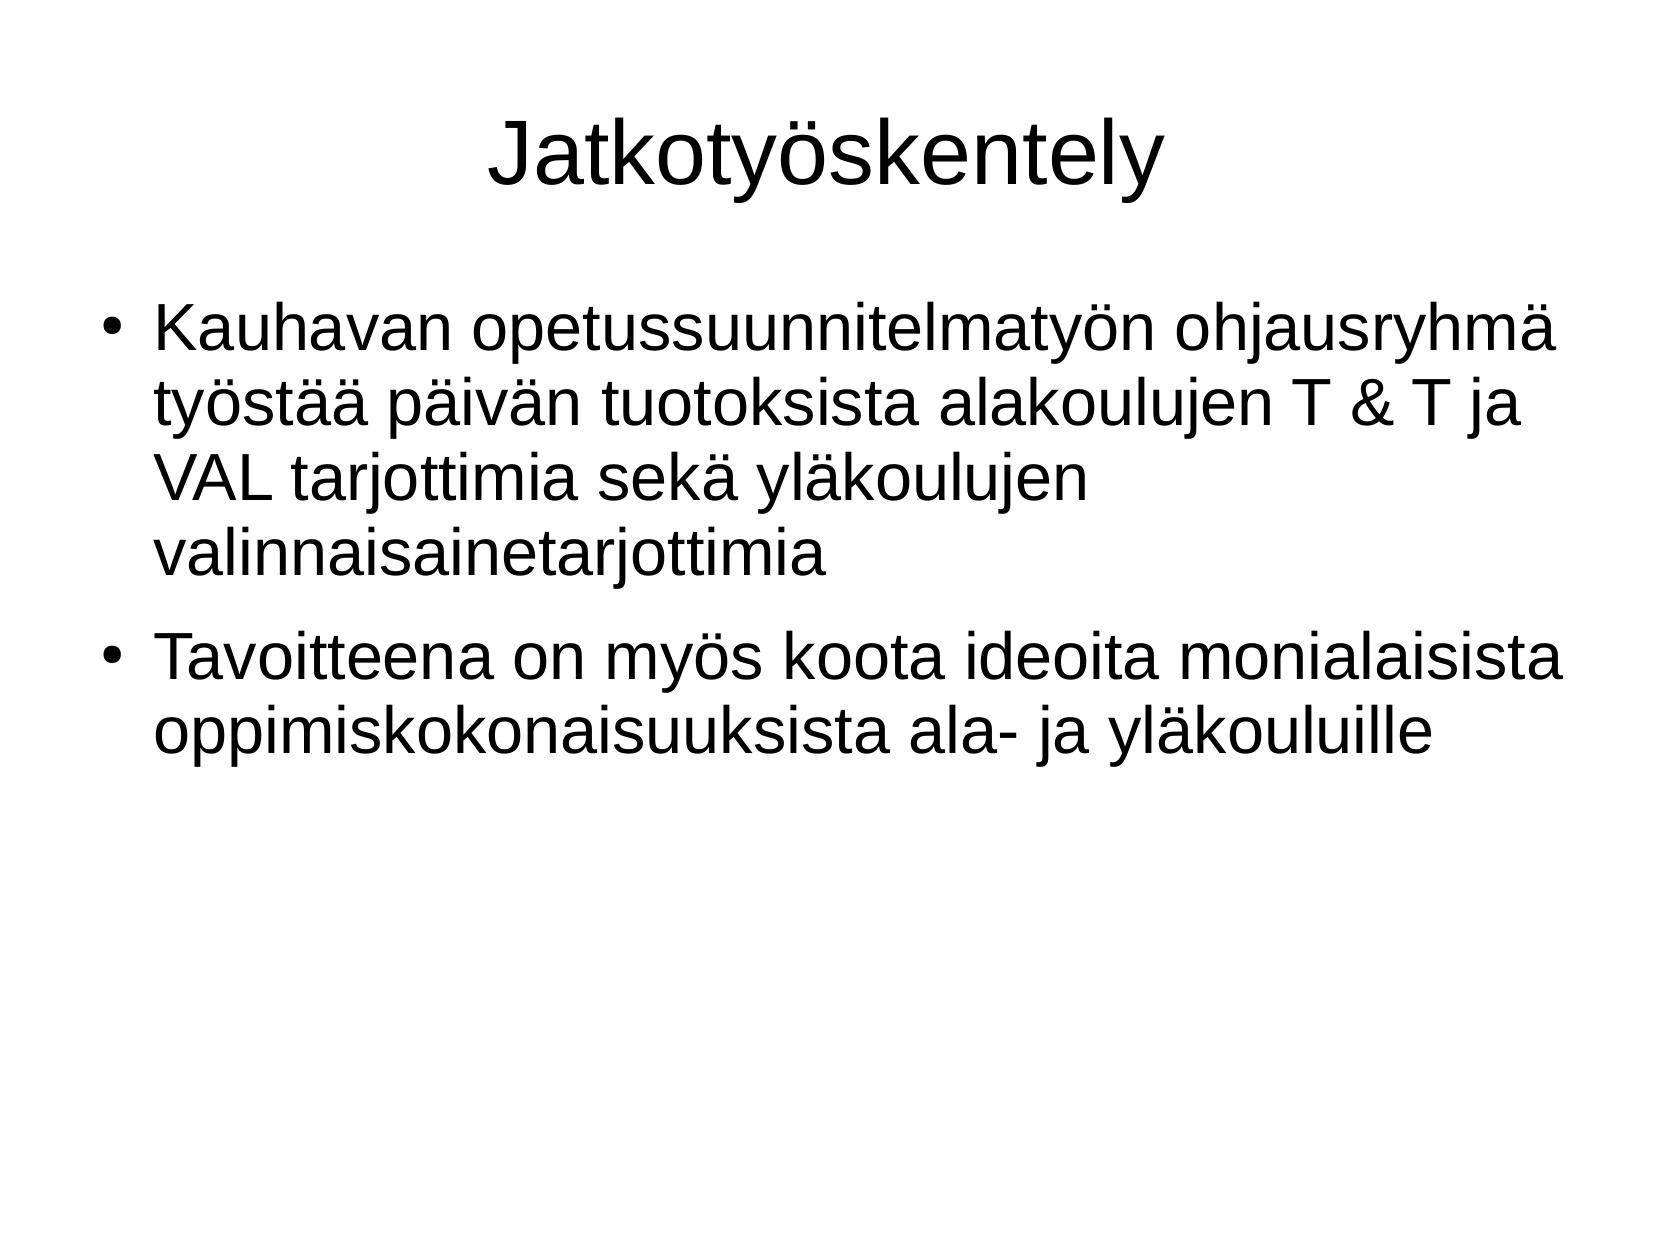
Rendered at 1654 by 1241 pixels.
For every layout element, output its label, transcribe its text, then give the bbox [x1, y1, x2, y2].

title Jatkotyöskentely [82, 49, 1571, 257]
list Kauhavan opetussuunnitelmatyön ohjausryhmä työstää päivän tuotoksista alakoulujen T & T ja VAL tarjottimia sekä yläkoulujen valinnaisainetarjottimia Tavoitteena on myös koota ideoita monialaisista oppimiskokonaisuuksista ala- ja yläkouluille [82, 290, 1571, 1010]
